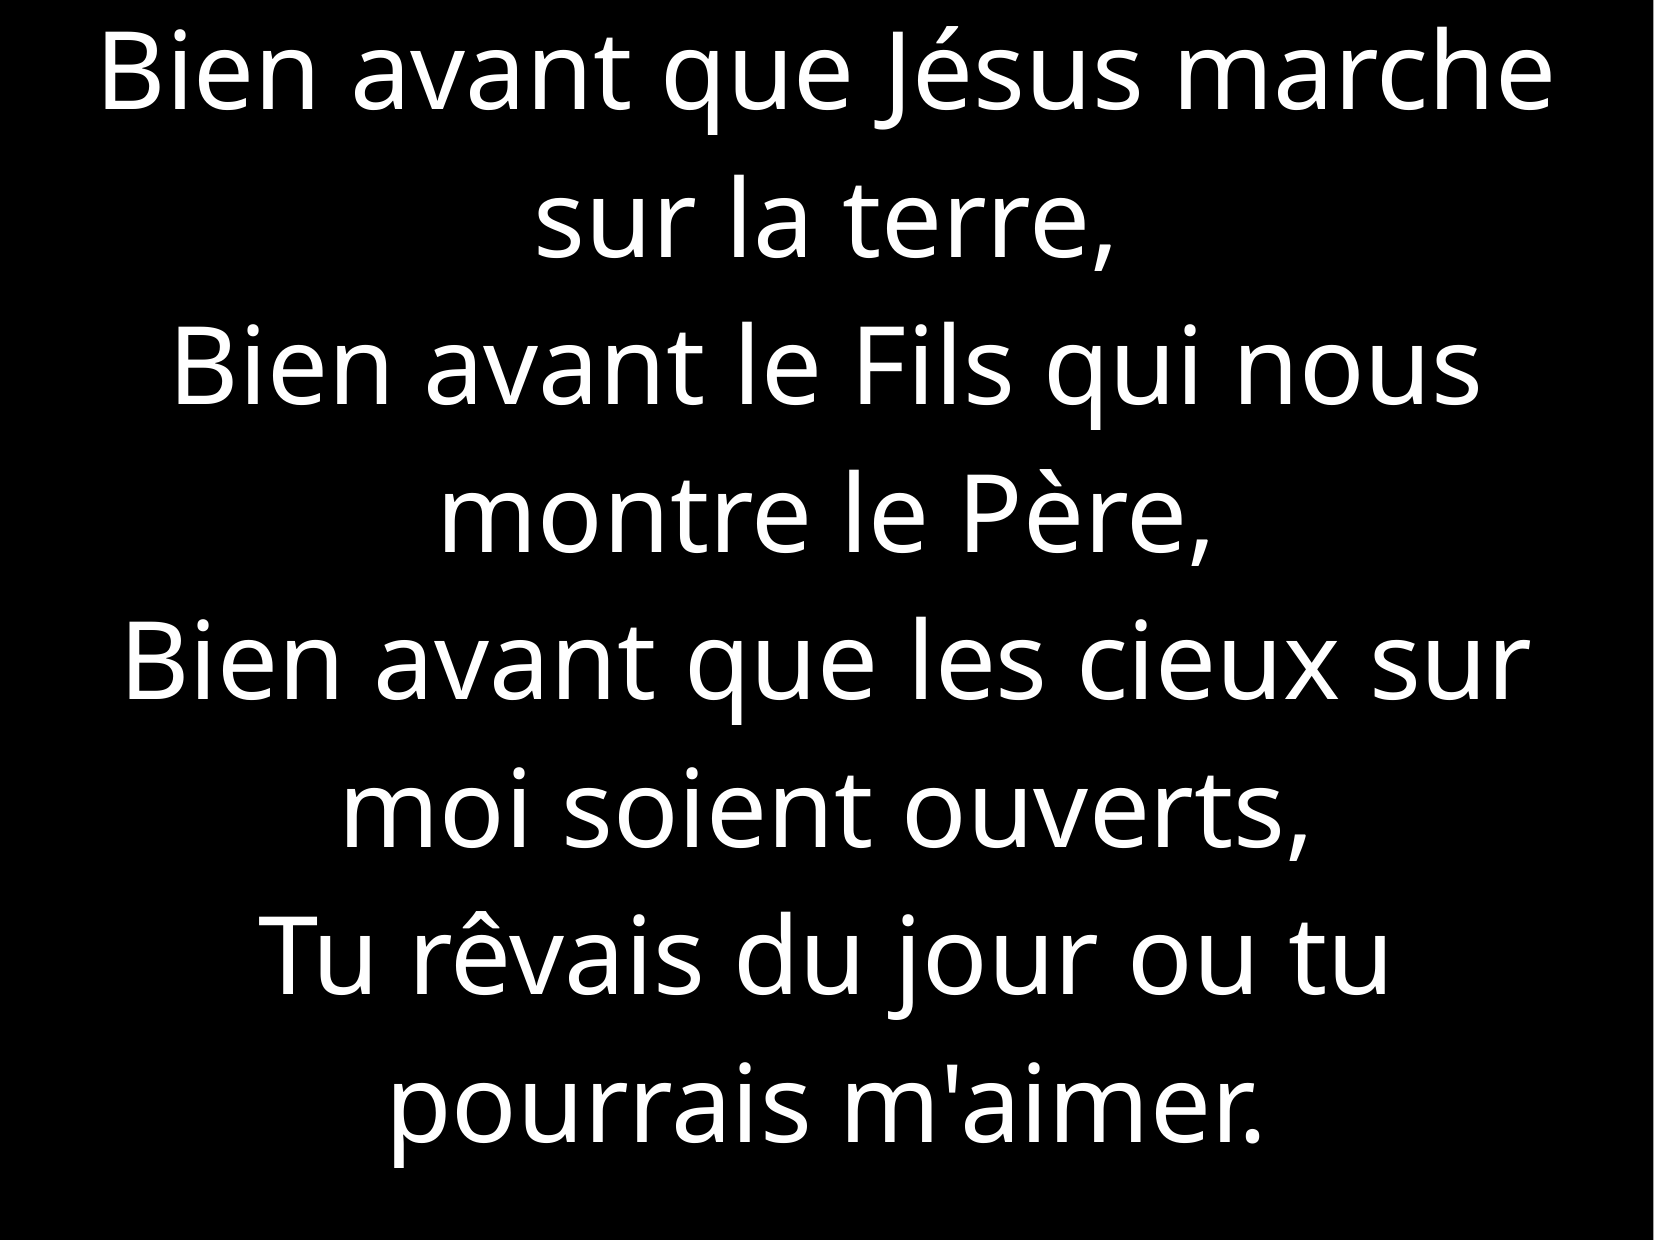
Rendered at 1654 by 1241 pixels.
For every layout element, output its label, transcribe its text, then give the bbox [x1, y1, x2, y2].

subtitle Bien avant que Jésus marche sur la terre, Bien avant le Fils qui nous montre le Père, Bien avant que les cieux sur moi soient ouverts, Tu rêvais du jour ou tu pourrais m'aimer. [82, 0, 1571, 1187]
